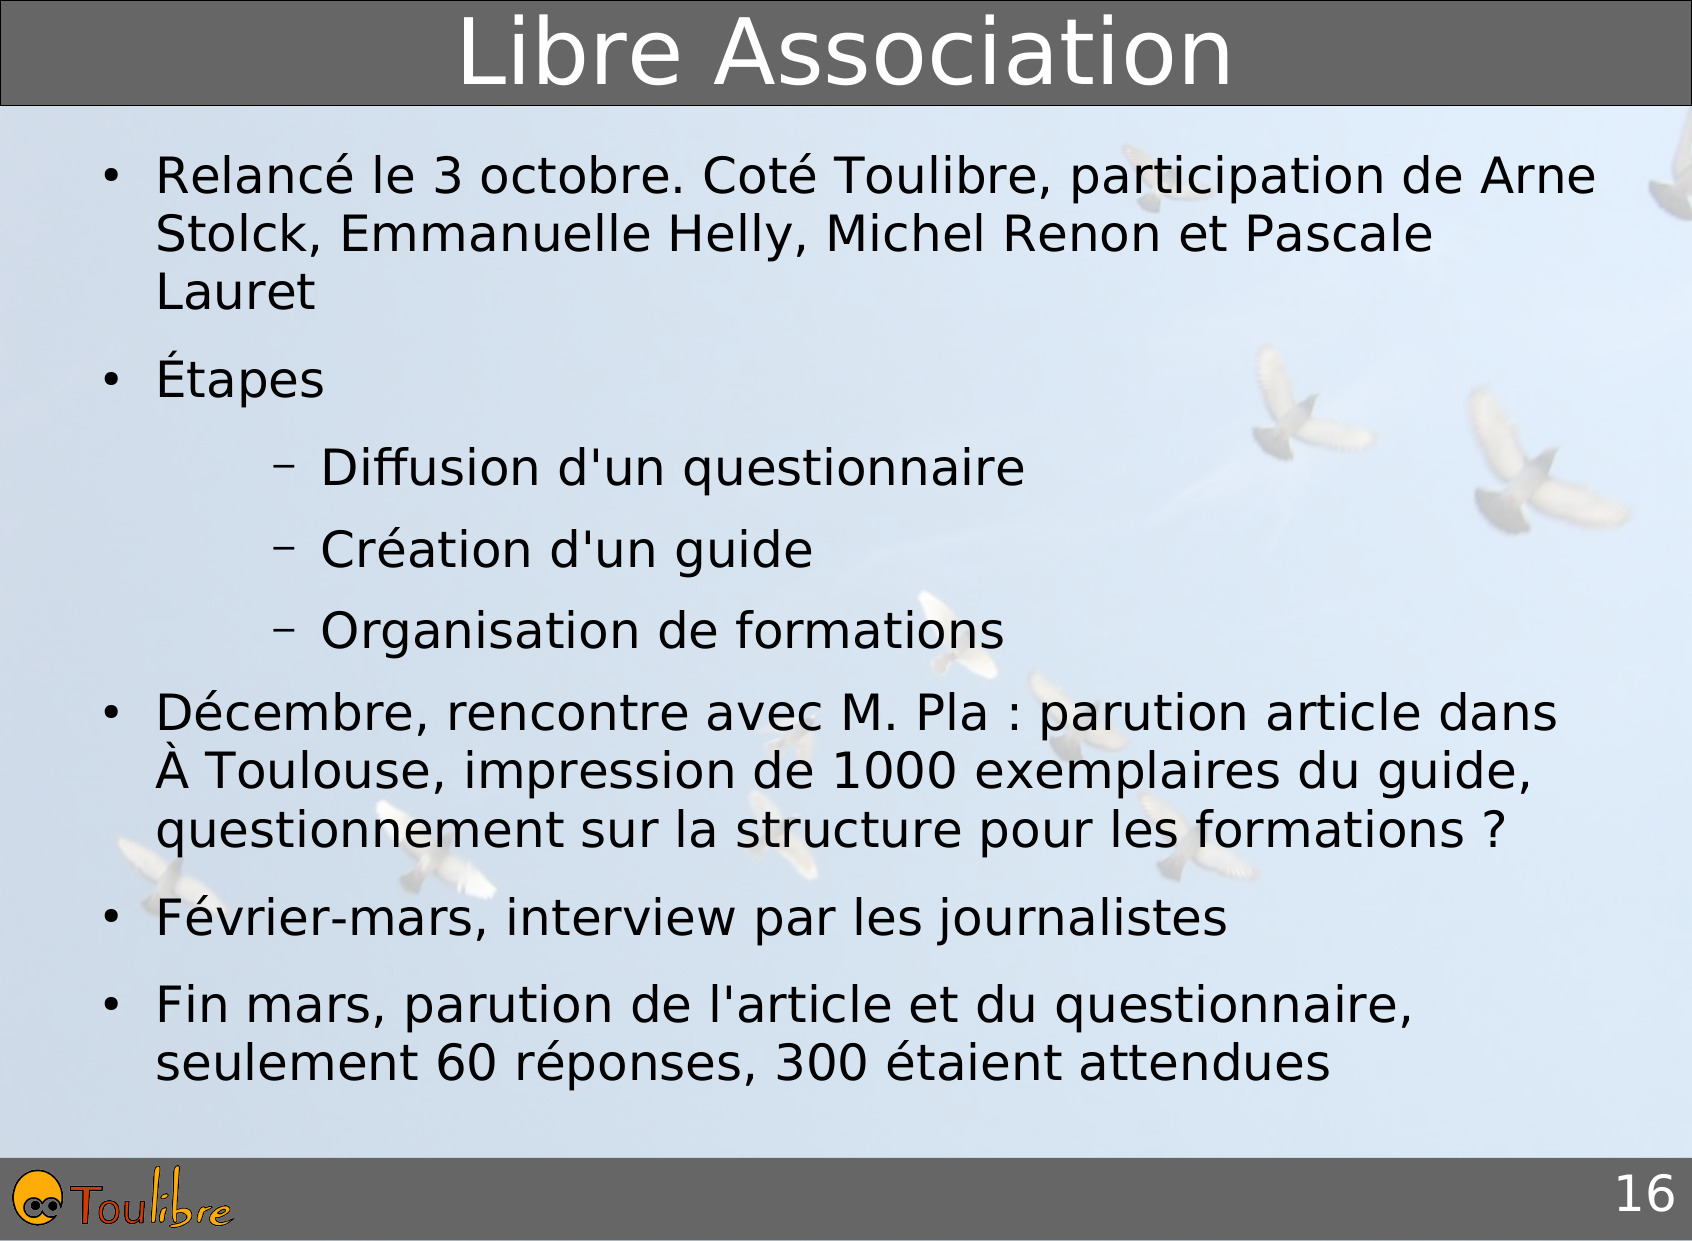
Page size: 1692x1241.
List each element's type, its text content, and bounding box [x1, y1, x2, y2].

title Libre Association [0, 0, 1692, 107]
list Relancé le 3 octobre. Coté Toulibre, participation de Arne Stolck, Emmanuelle Helly, Michel Renon et Pascale Lauret Étapes Diffusion d'un questionnaire Création d'un guide Organisation de formations Décembre, rencontre avec M. Pla : parution article dans À Toulouse, impression de 1000 exemplaires du guide, questionnement sur la structure pour les formations ? Février-mars, interview par les journalistes Fin mars, parution de l'article et du questionnaire, seulement 60 réponses, 300 étaient attendues [84, 146, 1608, 1109]
picture [12, 1165, 234, 1228]
